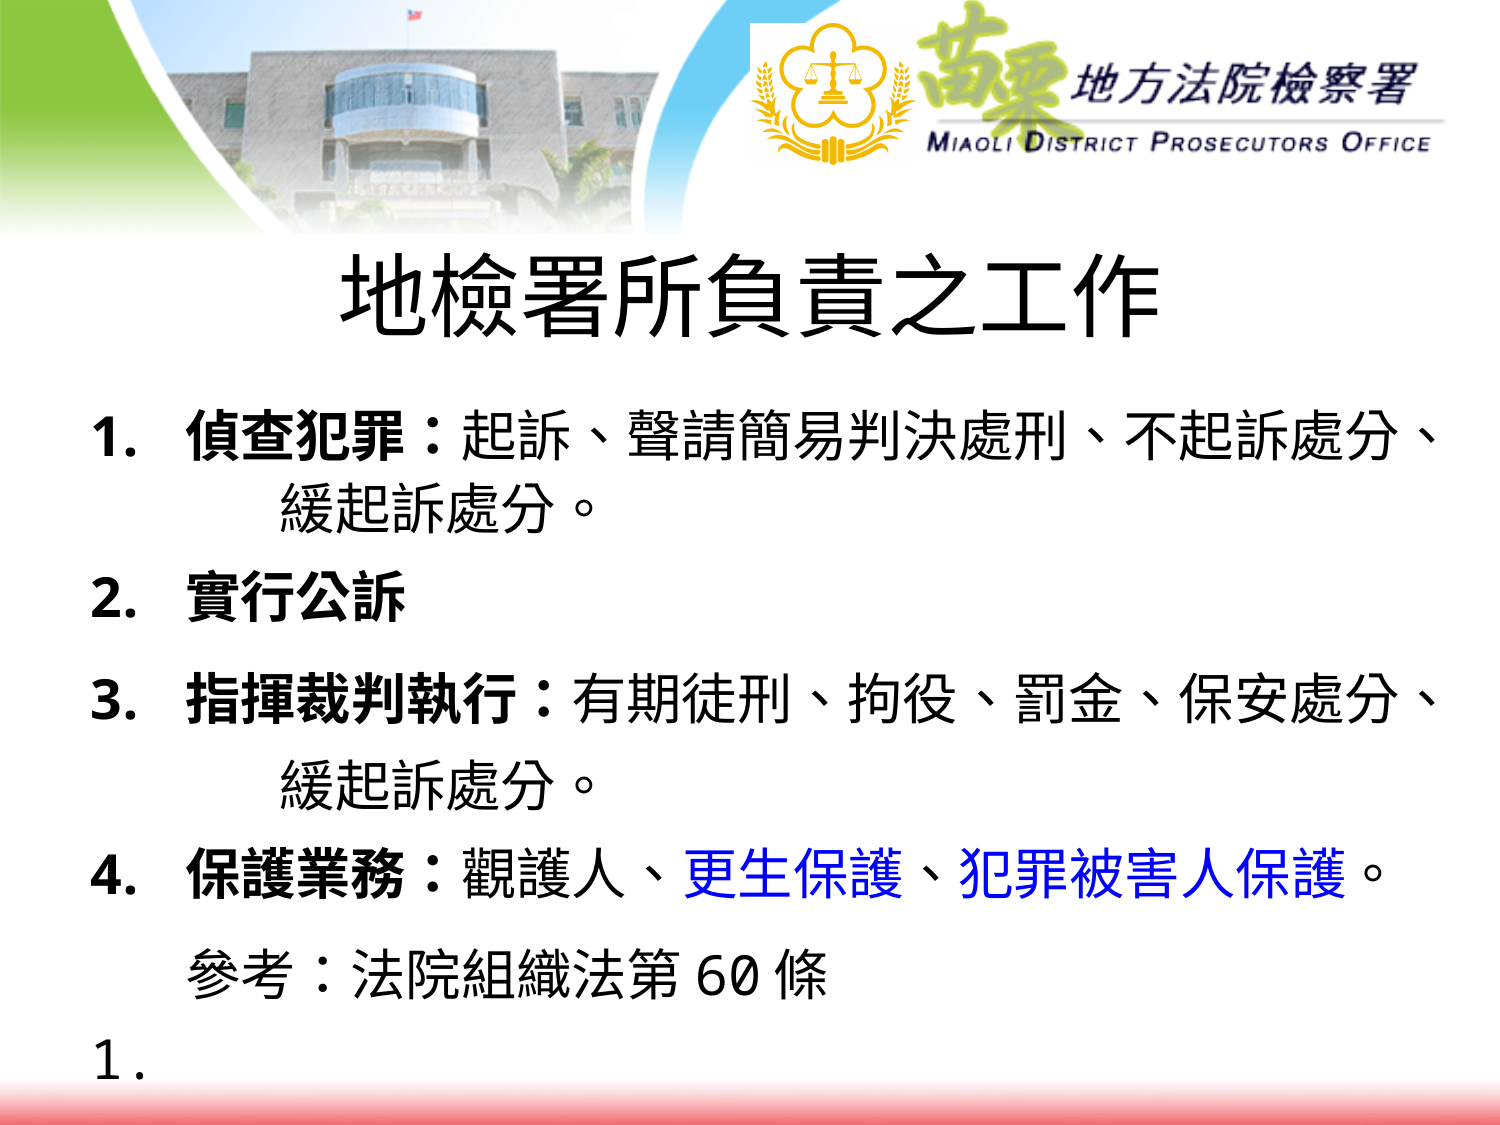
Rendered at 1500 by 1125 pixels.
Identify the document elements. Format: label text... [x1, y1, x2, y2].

title 地檢署所負責之工作 [75, 200, 1426, 387]
list 偵查犯罪：起訴、聲請簡易判決處刑、不起訴處分、緩起訴處分。 實行公訴 指揮裁判執行：有期徒刑、拘役、罰金、保安處分、緩起訴處分。 保護業務：觀護人、更生保護、犯罪被害人保護。 參考：法院組織法第60條 [75, 387, 1426, 1038]
